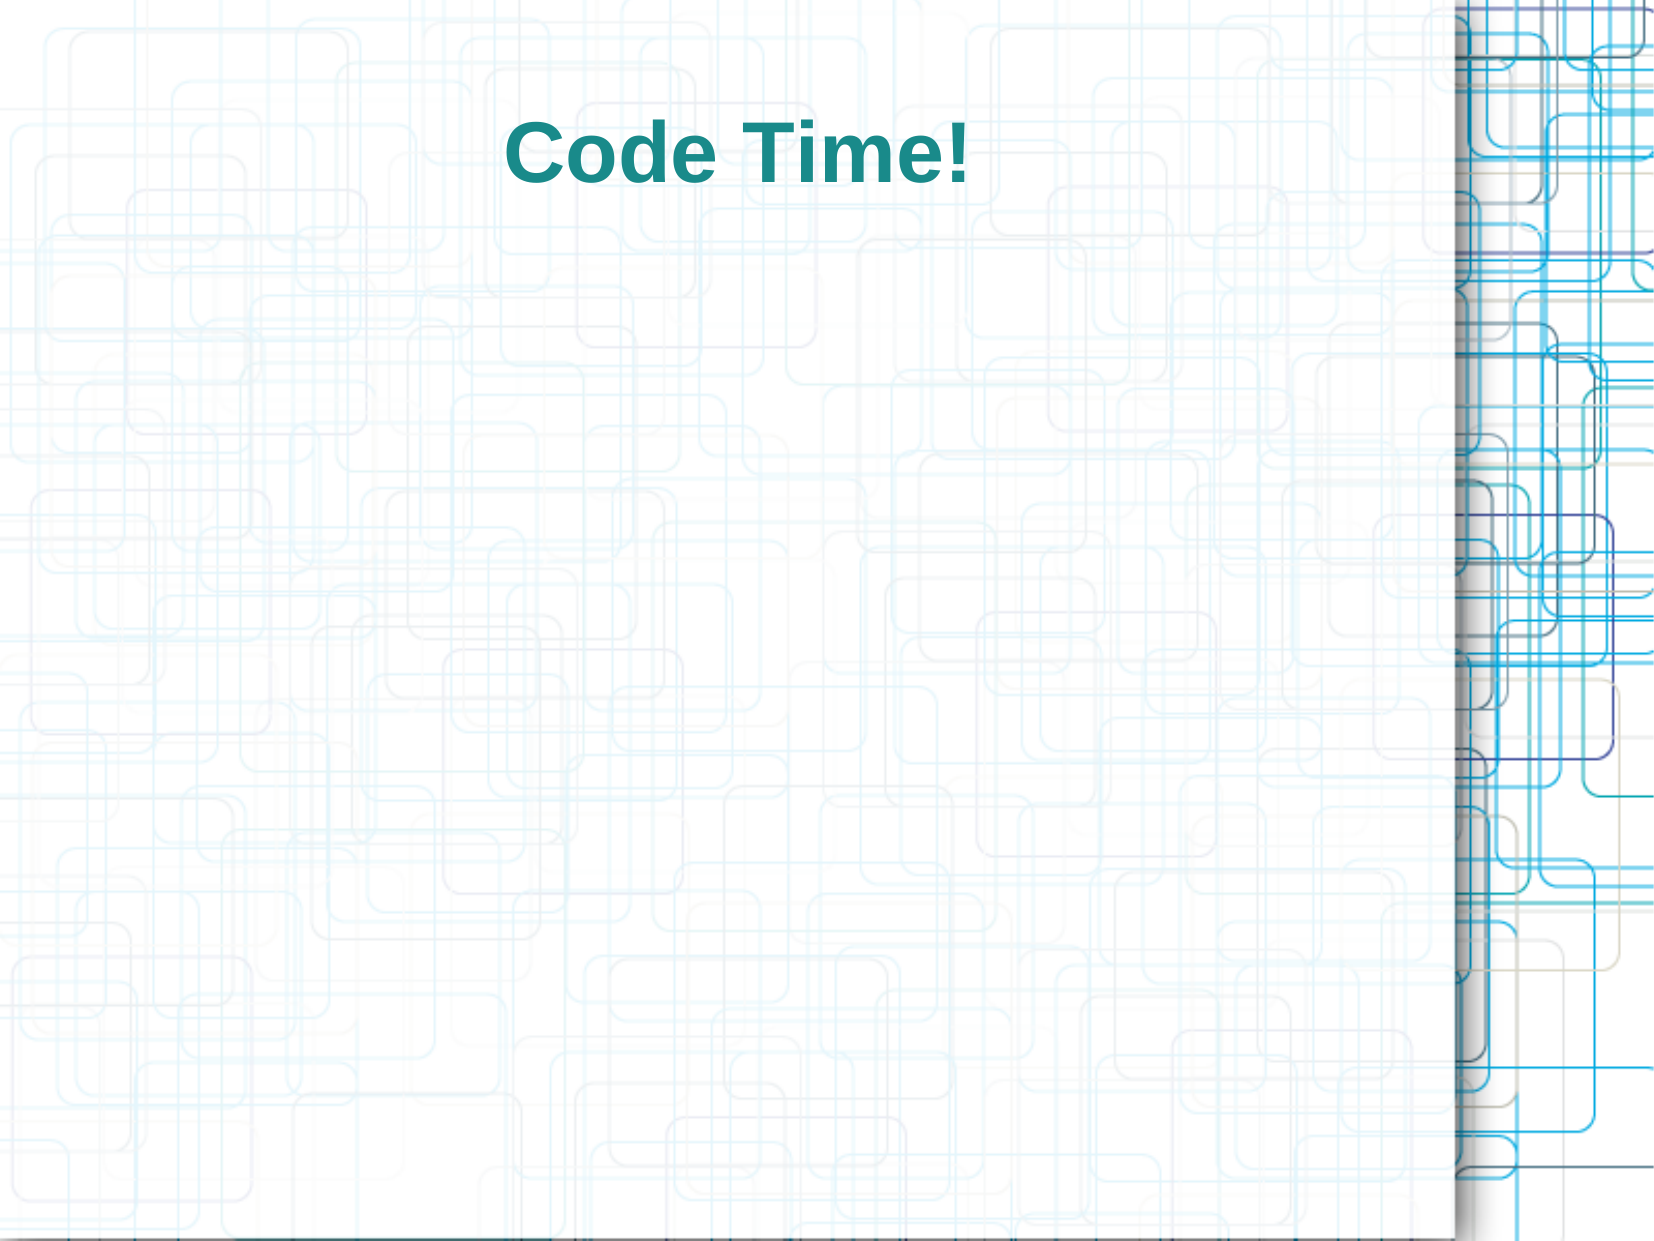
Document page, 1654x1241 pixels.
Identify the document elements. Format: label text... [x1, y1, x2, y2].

title Code Time! [59, 49, 1418, 257]
picture [0, 0, 1654, 1241]
